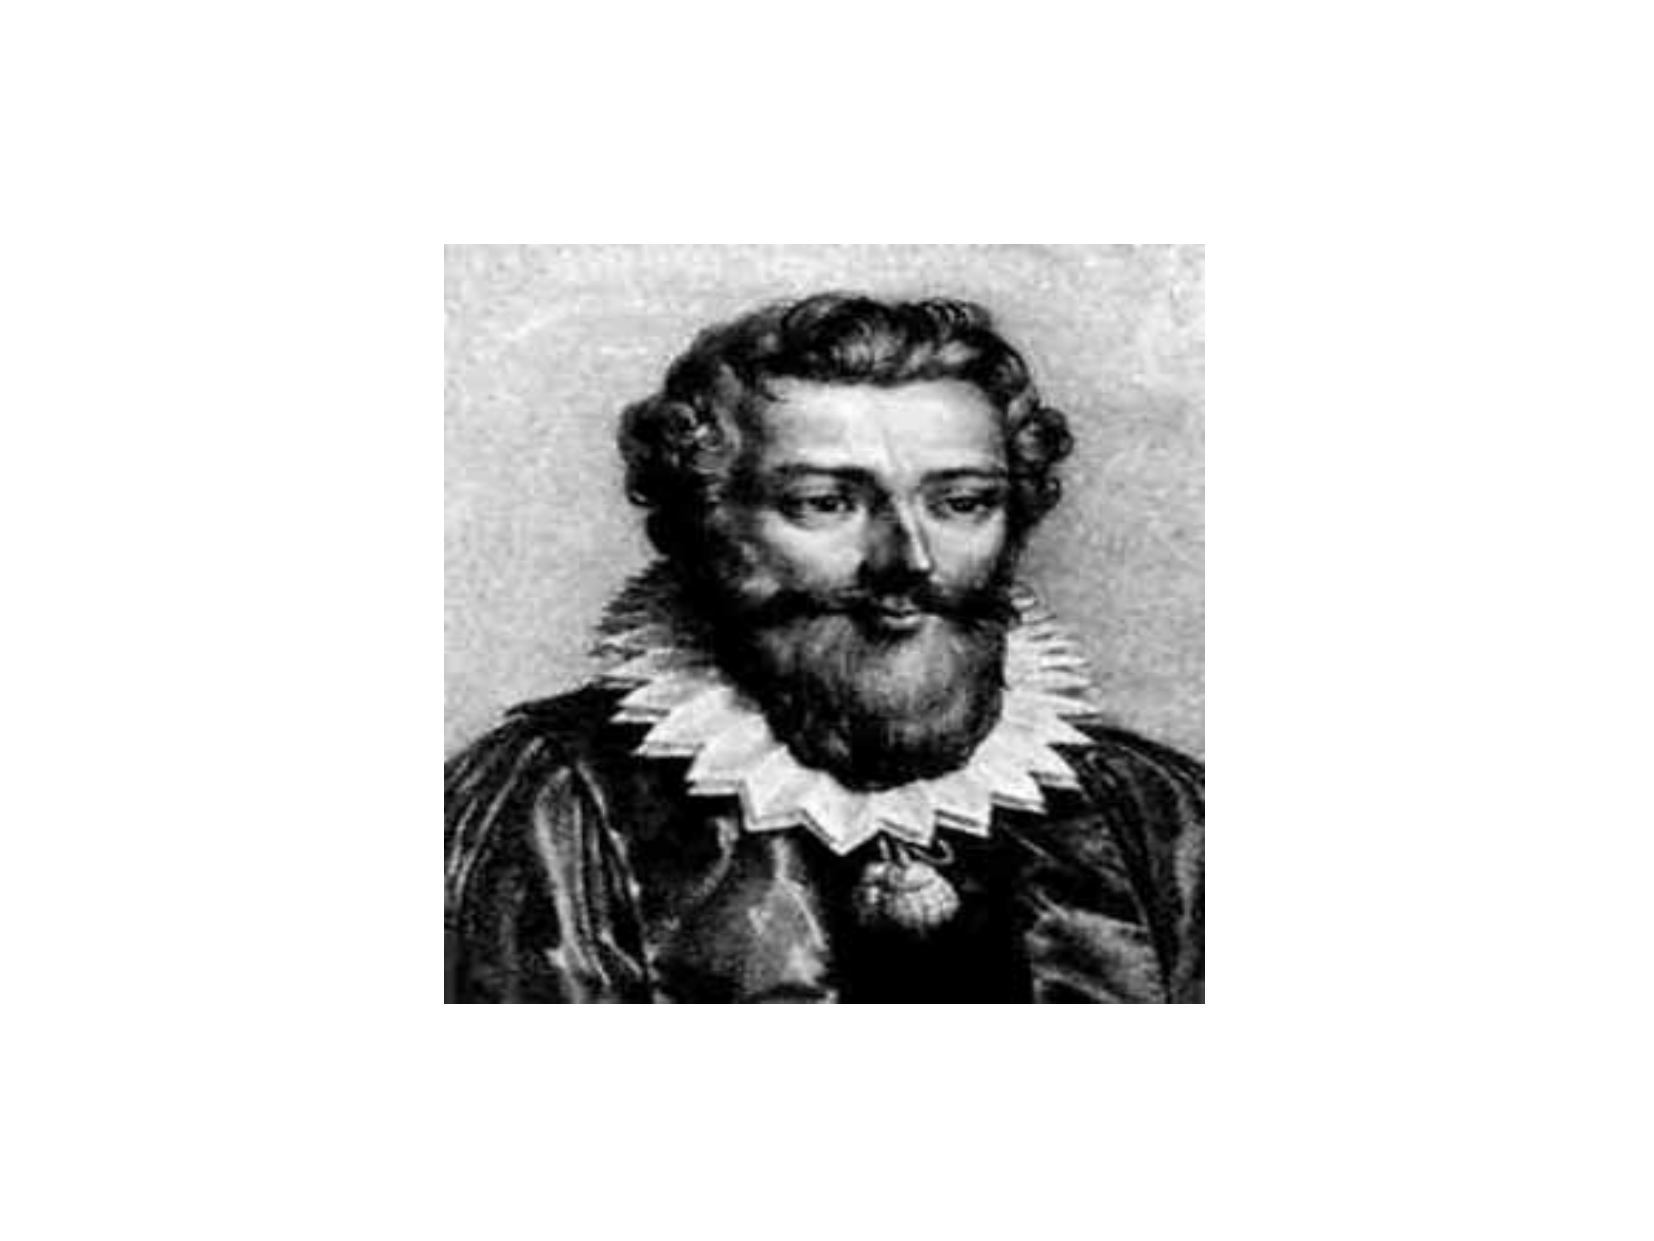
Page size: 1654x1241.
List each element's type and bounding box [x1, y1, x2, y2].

picture [444, 244, 1205, 1004]
